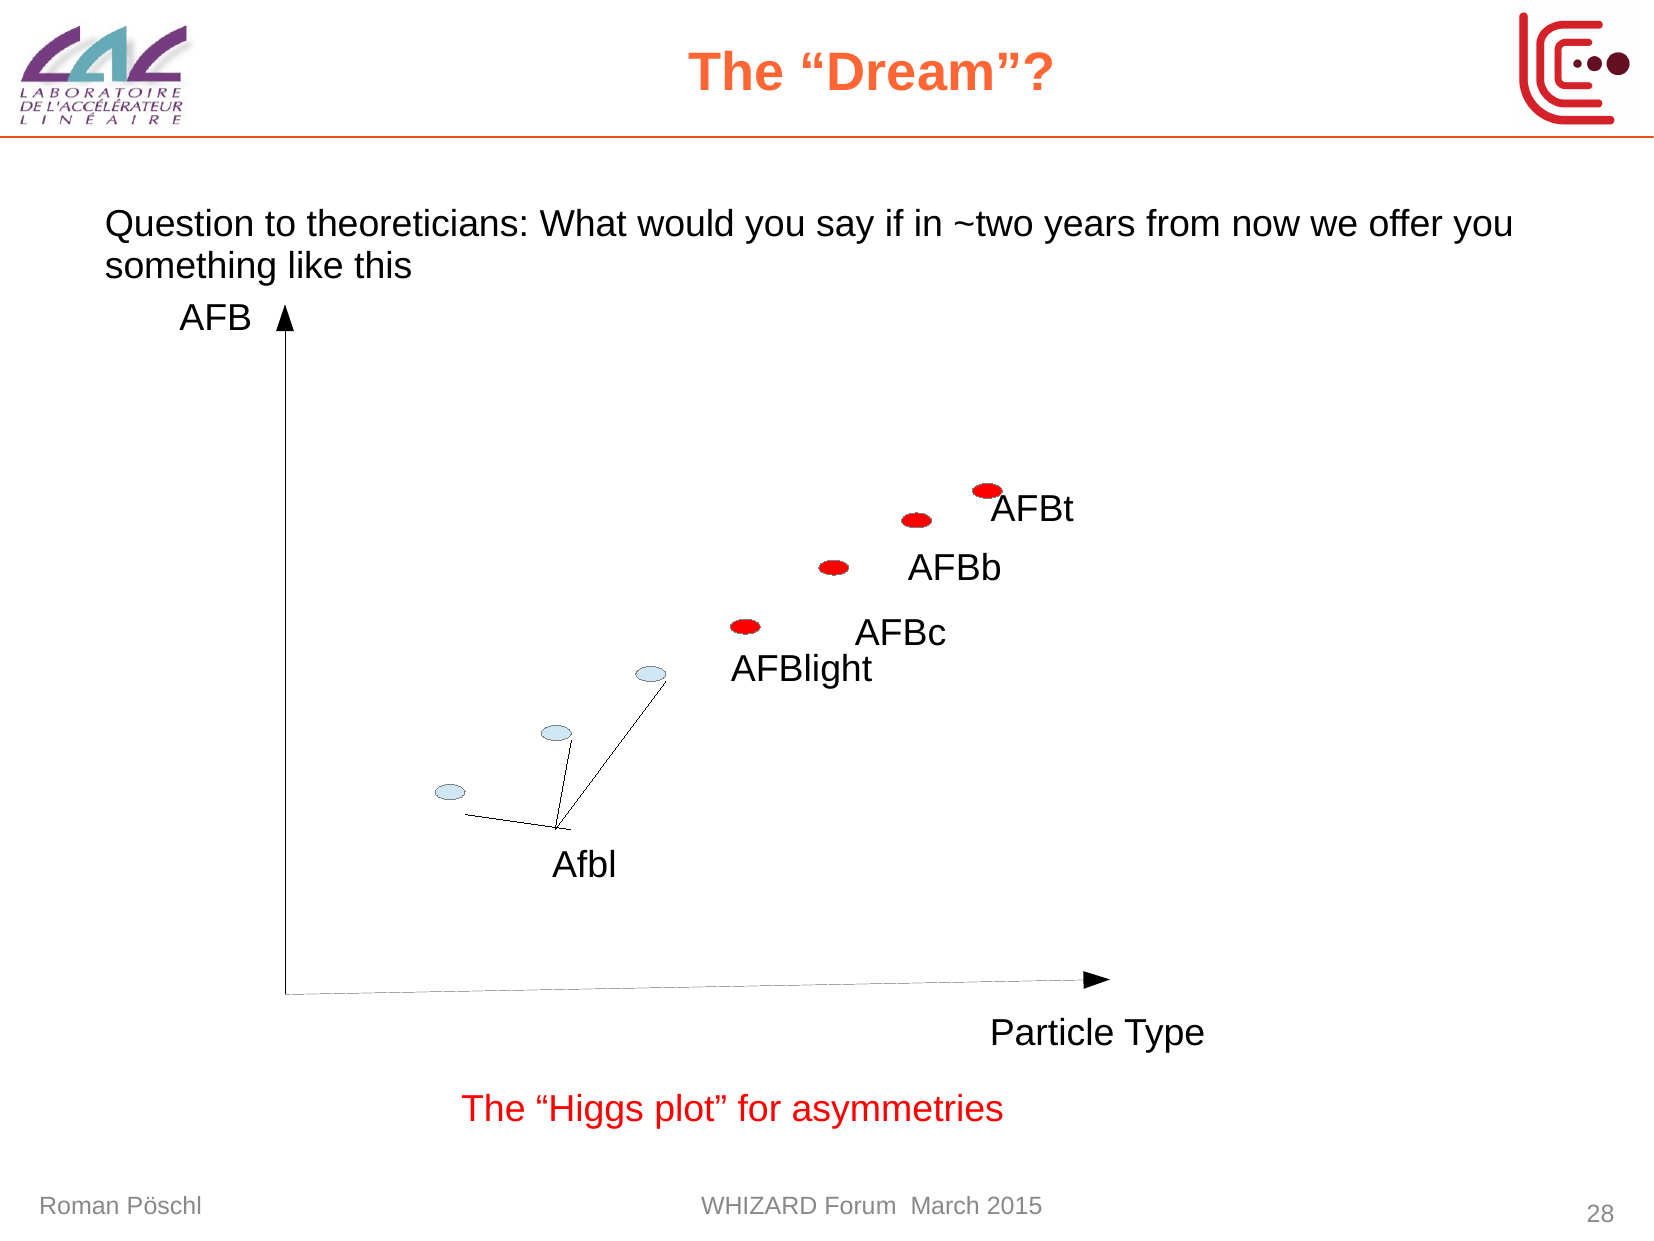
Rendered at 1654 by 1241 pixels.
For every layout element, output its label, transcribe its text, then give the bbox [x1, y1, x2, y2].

text_box The “Higgs plot” for asymmetries [446, 1080, 1021, 1137]
text_box [901, 512, 932, 528]
text_box [818, 560, 849, 576]
text_box AFBb [893, 539, 1017, 597]
text_box [730, 619, 761, 635]
text_box AFBlight [715, 639, 888, 697]
text_box AFB [164, 294, 268, 347]
text_box [541, 725, 572, 741]
text_box Afbl [537, 835, 632, 893]
picture [1508, 2, 1641, 135]
text_box Question to theoreticians: What would you say if in ~two years from now we offer you something like this [90, 195, 1532, 294]
text_box [635, 666, 666, 682]
text_box [435, 784, 466, 800]
text_box AFBt [975, 480, 1089, 538]
picture [17, 22, 199, 127]
text_box Particle Type [975, 1004, 1224, 1061]
title The “Dream”? [128, 29, 1617, 113]
text_box AFBc [840, 604, 962, 662]
